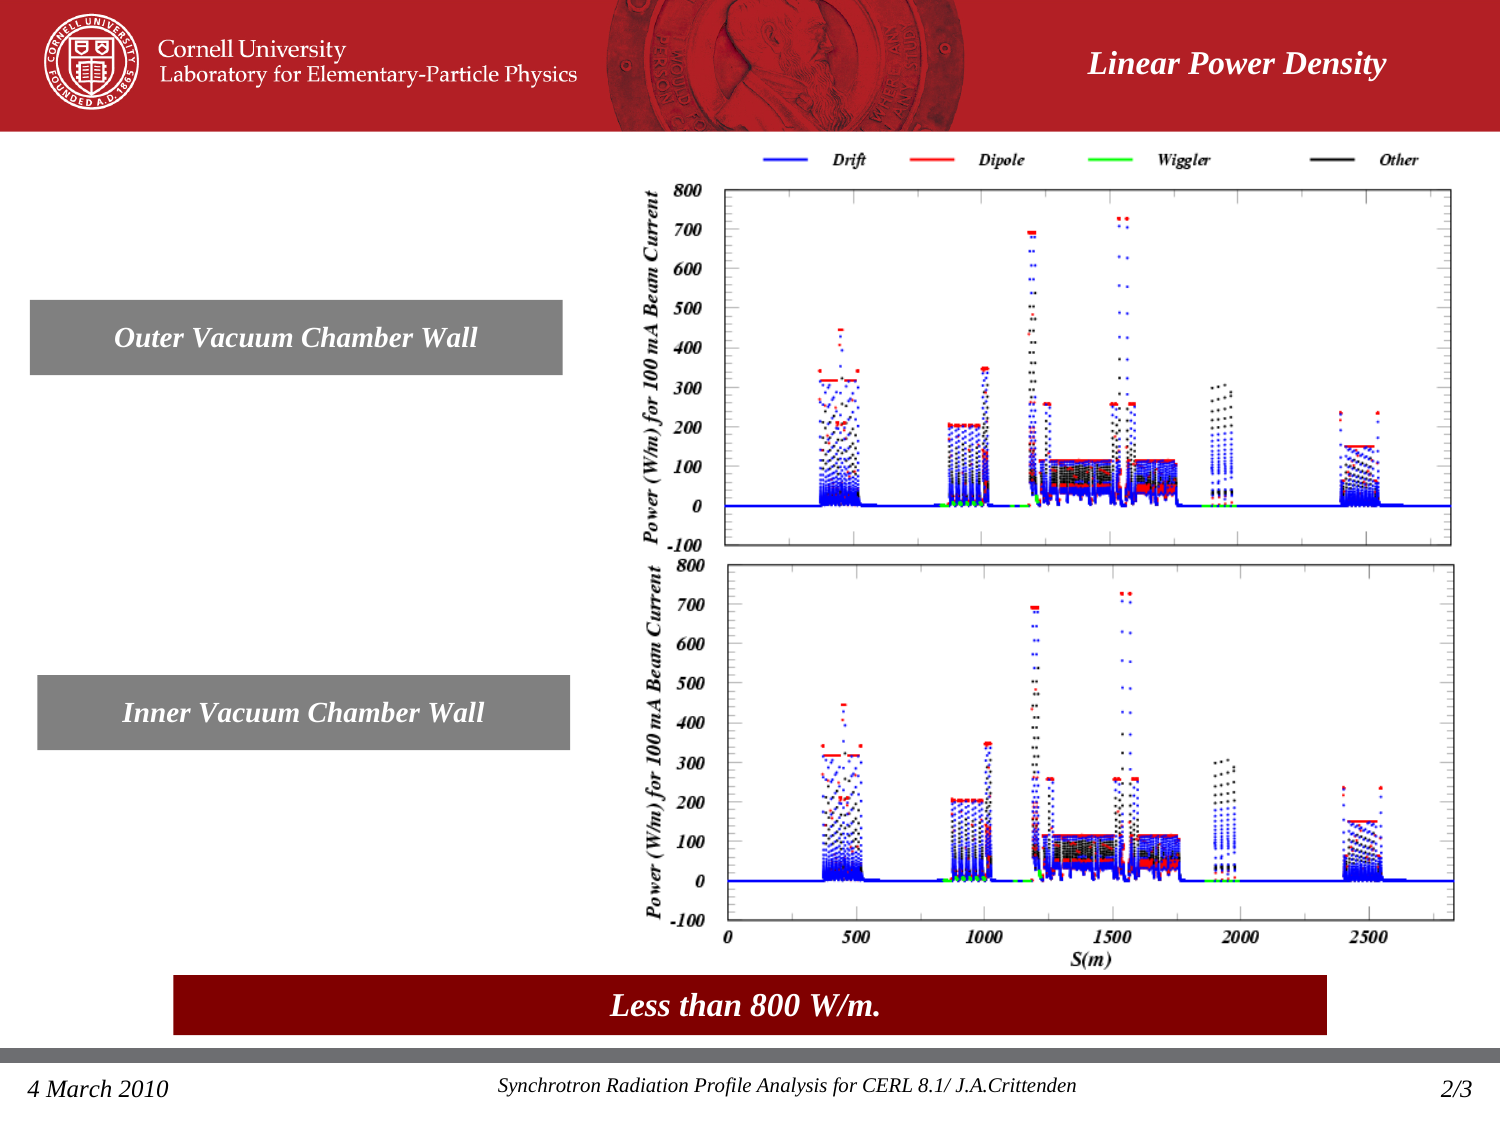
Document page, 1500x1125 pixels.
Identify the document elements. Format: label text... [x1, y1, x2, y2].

picture [750, 149, 1426, 173]
picture [0, 0, 1500, 132]
text_box Linear Power Density [974, 37, 1500, 136]
text_box Less than 800 W/m. [173, 975, 1327, 1036]
text_box Inner Vacuum Chamber Wall [37, 675, 571, 751]
picture [631, 179, 1466, 976]
text_box Outer Vacuum Chamber Wall [29, 299, 563, 376]
